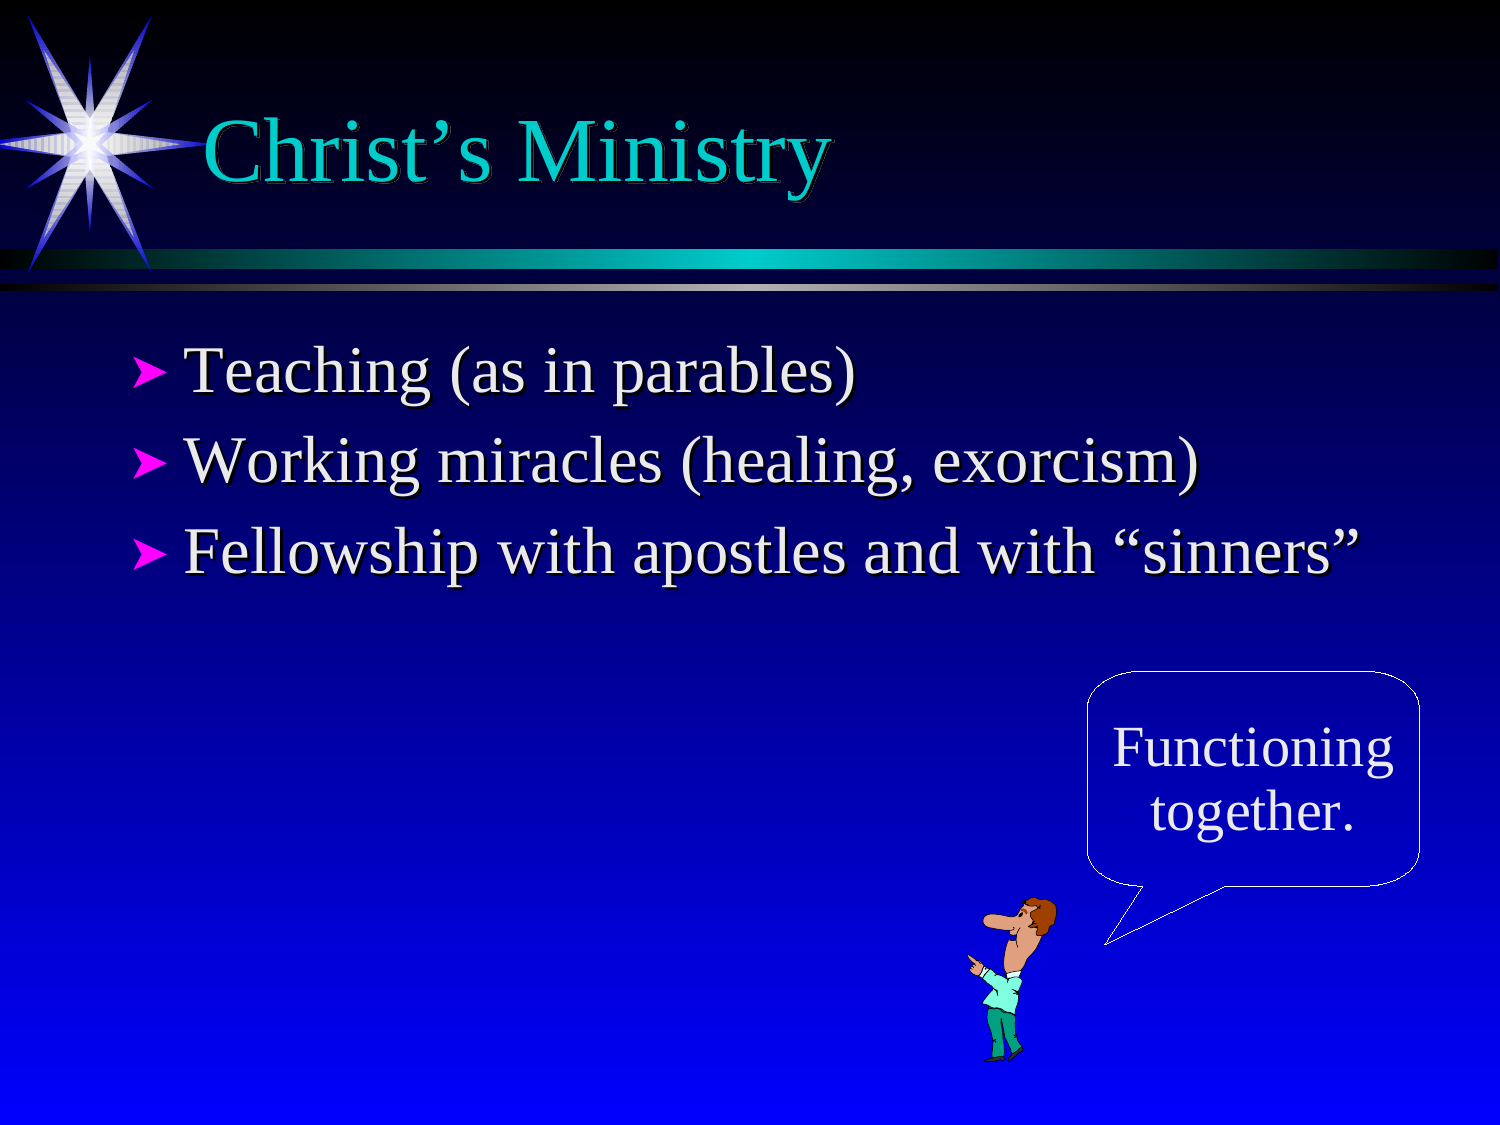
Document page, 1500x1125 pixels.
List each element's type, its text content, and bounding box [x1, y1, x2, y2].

list Teaching (as in parables) Working miracles (healing, exorcism) Fellowship with apostles and with “sinners” [112, 324, 1388, 1001]
text_box you [127, 233, 139, 239]
title Christ’s Ministry [187, 56, 1463, 244]
text_box you [40, 233, 52, 239]
chart [966, 896, 1058, 1063]
text_box Functioning together. [1087, 671, 1420, 945]
